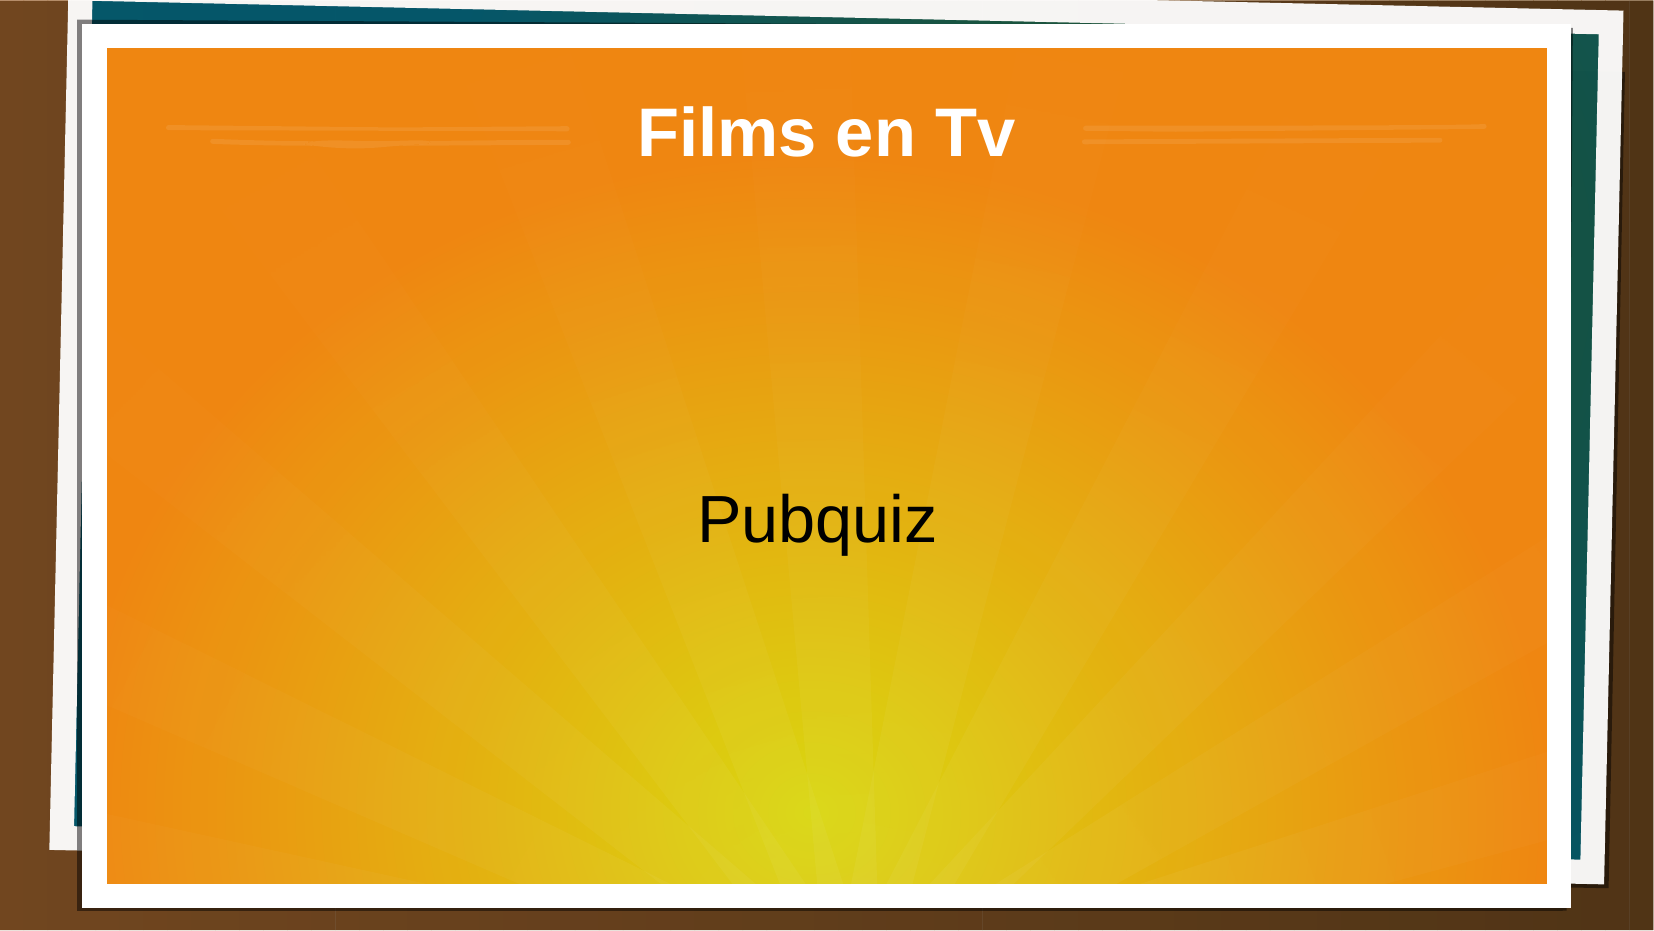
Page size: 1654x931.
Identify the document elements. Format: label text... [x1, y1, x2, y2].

title Films en Tv [566, 56, 1087, 210]
subtitle Pubquiz [162, 224, 1492, 815]
